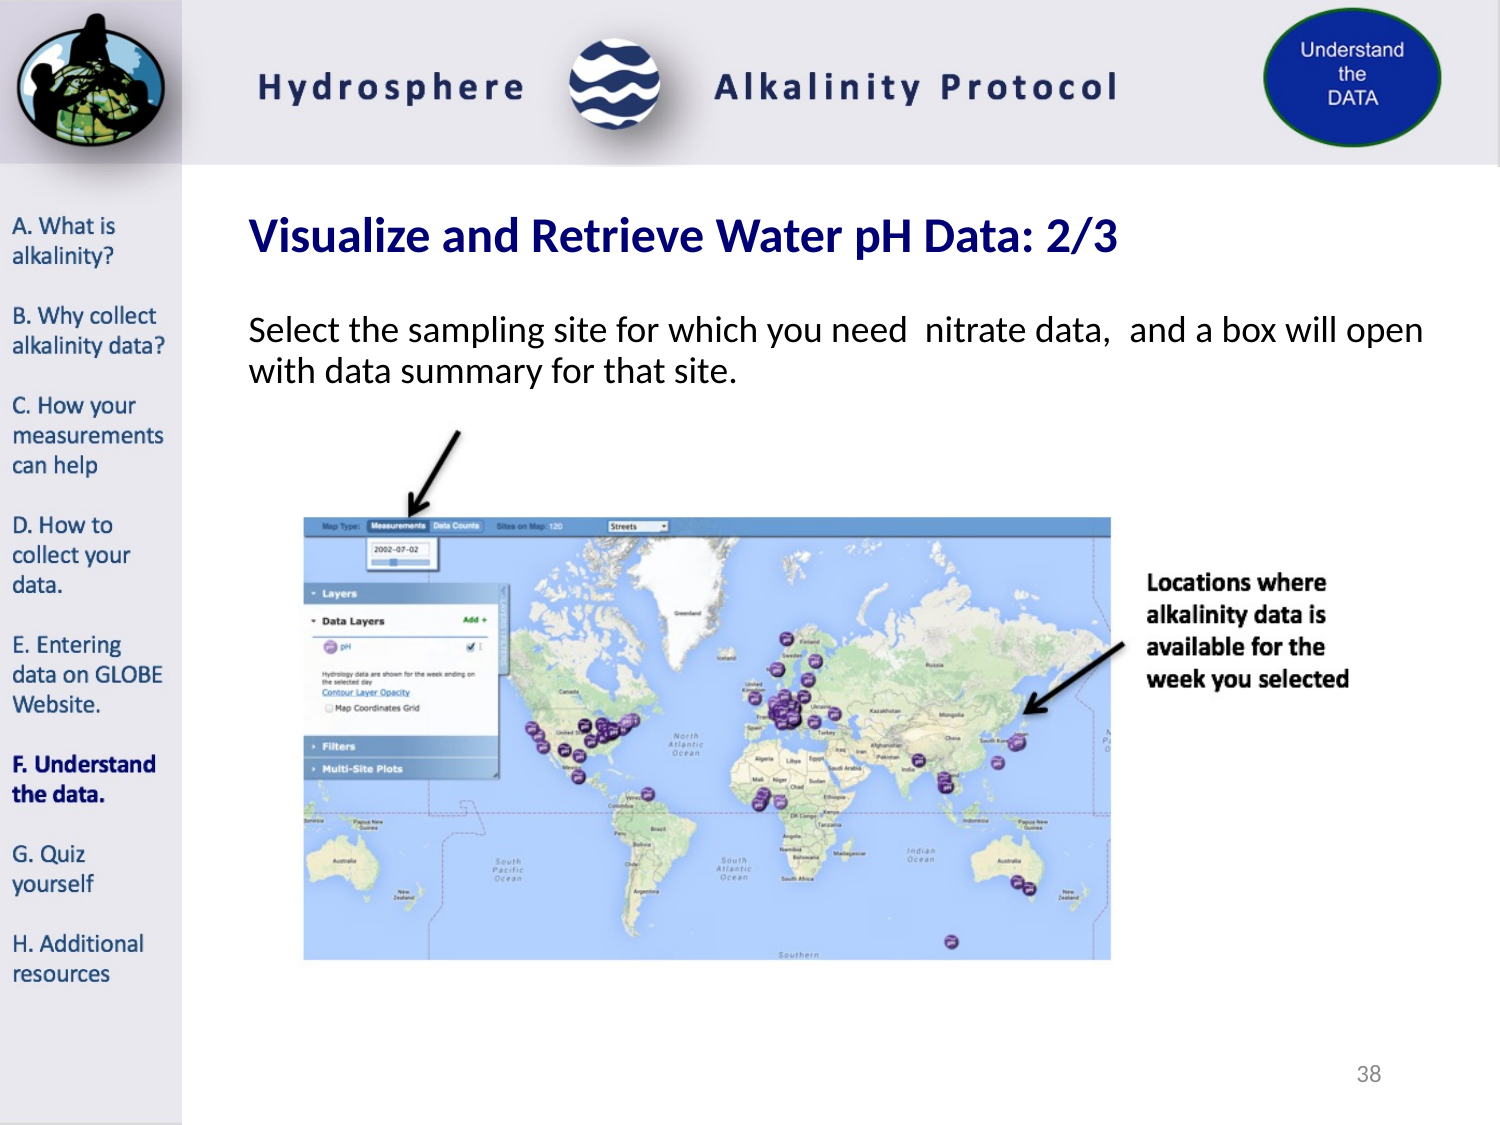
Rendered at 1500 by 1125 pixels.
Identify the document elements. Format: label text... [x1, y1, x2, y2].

slide_number <number> [1059, 1042, 1397, 1103]
picture [277, 410, 1390, 987]
text_box Select the sampling site for which you need nitrate data, and a box will open with data summary for that site. [233, 303, 1459, 411]
picture [0, 0, 1500, 1125]
title Visualize and Retrieve Water pH Data: 2/3 [233, 188, 1352, 285]
